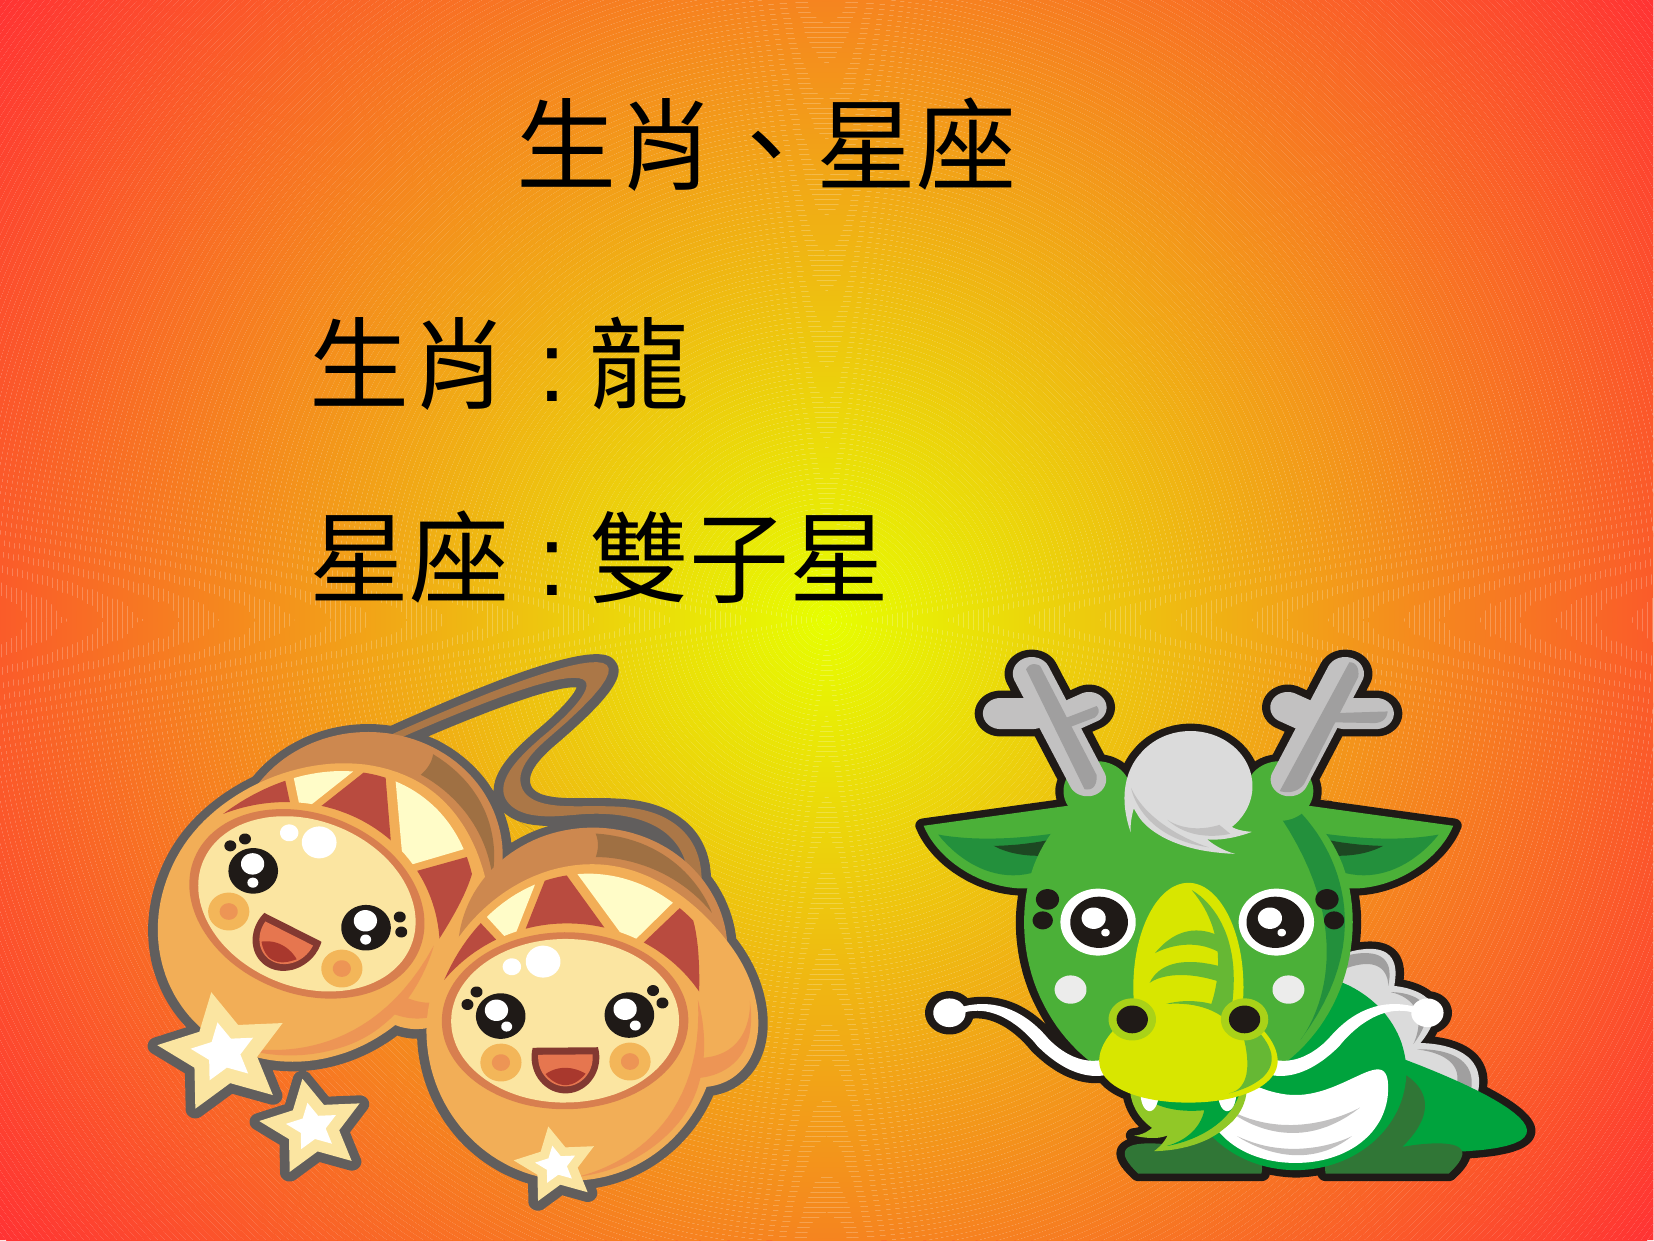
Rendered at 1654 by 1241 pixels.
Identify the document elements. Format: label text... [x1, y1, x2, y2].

picture [915, 649, 1536, 1182]
picture [147, 654, 768, 1211]
text_box 星座:雙子星 [295, 472, 1004, 608]
text_box 生肖、星座 [501, 59, 1123, 194]
text_box 生肖:龍 [295, 278, 1123, 414]
